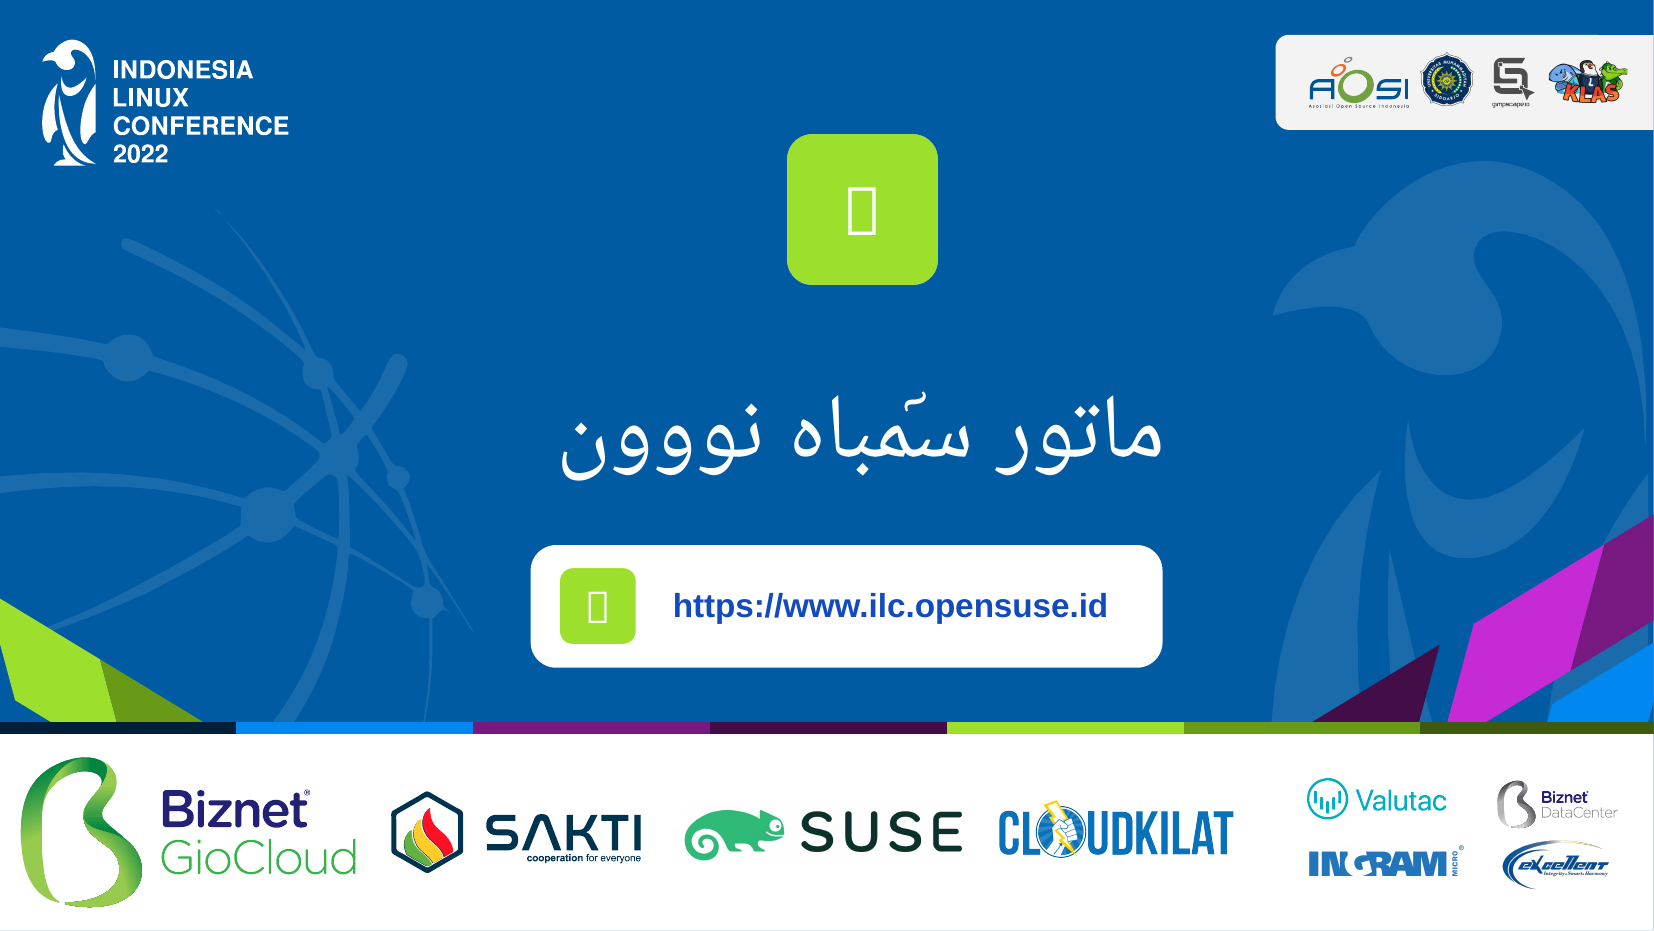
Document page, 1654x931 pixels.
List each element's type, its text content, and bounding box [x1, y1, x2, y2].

text_box  [560, 568, 636, 644]
picture [626, 855, 634, 862]
text_box ماتور سࣤمباه نووون [187, 296, 1501, 539]
text_box https://www.ilc.opensuse.id [637, 550, 1163, 662]
text_box  [787, 134, 938, 285]
picture [1420, 52, 1474, 106]
picture [682, 799, 965, 865]
picture [1309, 845, 1465, 877]
picture [1548, 60, 1628, 103]
text_box [530, 545, 1154, 668]
picture [601, 855, 616, 859]
picture [1496, 840, 1620, 890]
picture [999, 800, 1234, 858]
